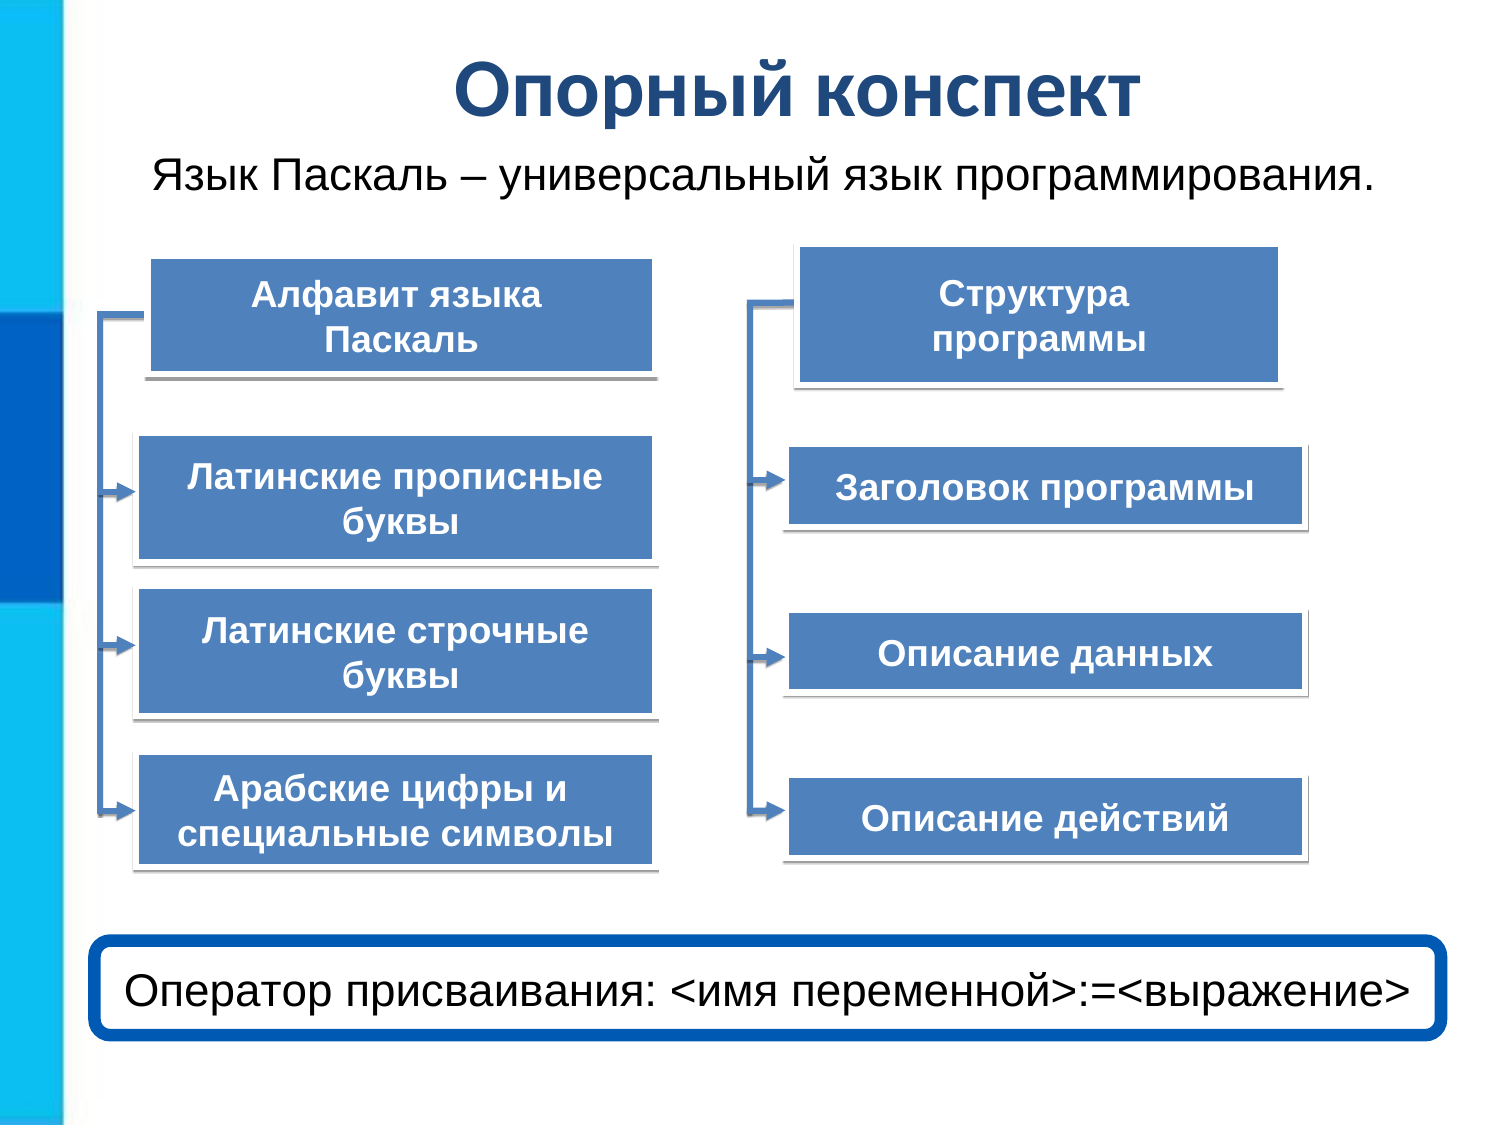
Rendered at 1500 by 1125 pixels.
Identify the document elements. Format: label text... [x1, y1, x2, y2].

text_box Описание действий [785, 774, 1306, 858]
text_box Алфавит языка Паскаль [147, 255, 656, 374]
text_box Латинские прописные буквы [135, 432, 656, 563]
text_box Опорный конспект [171, 30, 1425, 135]
picture [0, 0, 1500, 1125]
text_box Заголовок программы [785, 444, 1306, 528]
text_box Латинские строчные буквы [135, 586, 656, 717]
text_box Структура программы [797, 243, 1282, 386]
text_box Оператор присваивания: <имя переменной>:=<выражение> [94, 940, 1442, 1036]
text_box Арабские цифры и специальные символы [135, 751, 656, 868]
text_box Язык Паскаль – универсальный язык программирования. [76, 137, 1424, 208]
text_box Описание данных [785, 609, 1306, 693]
